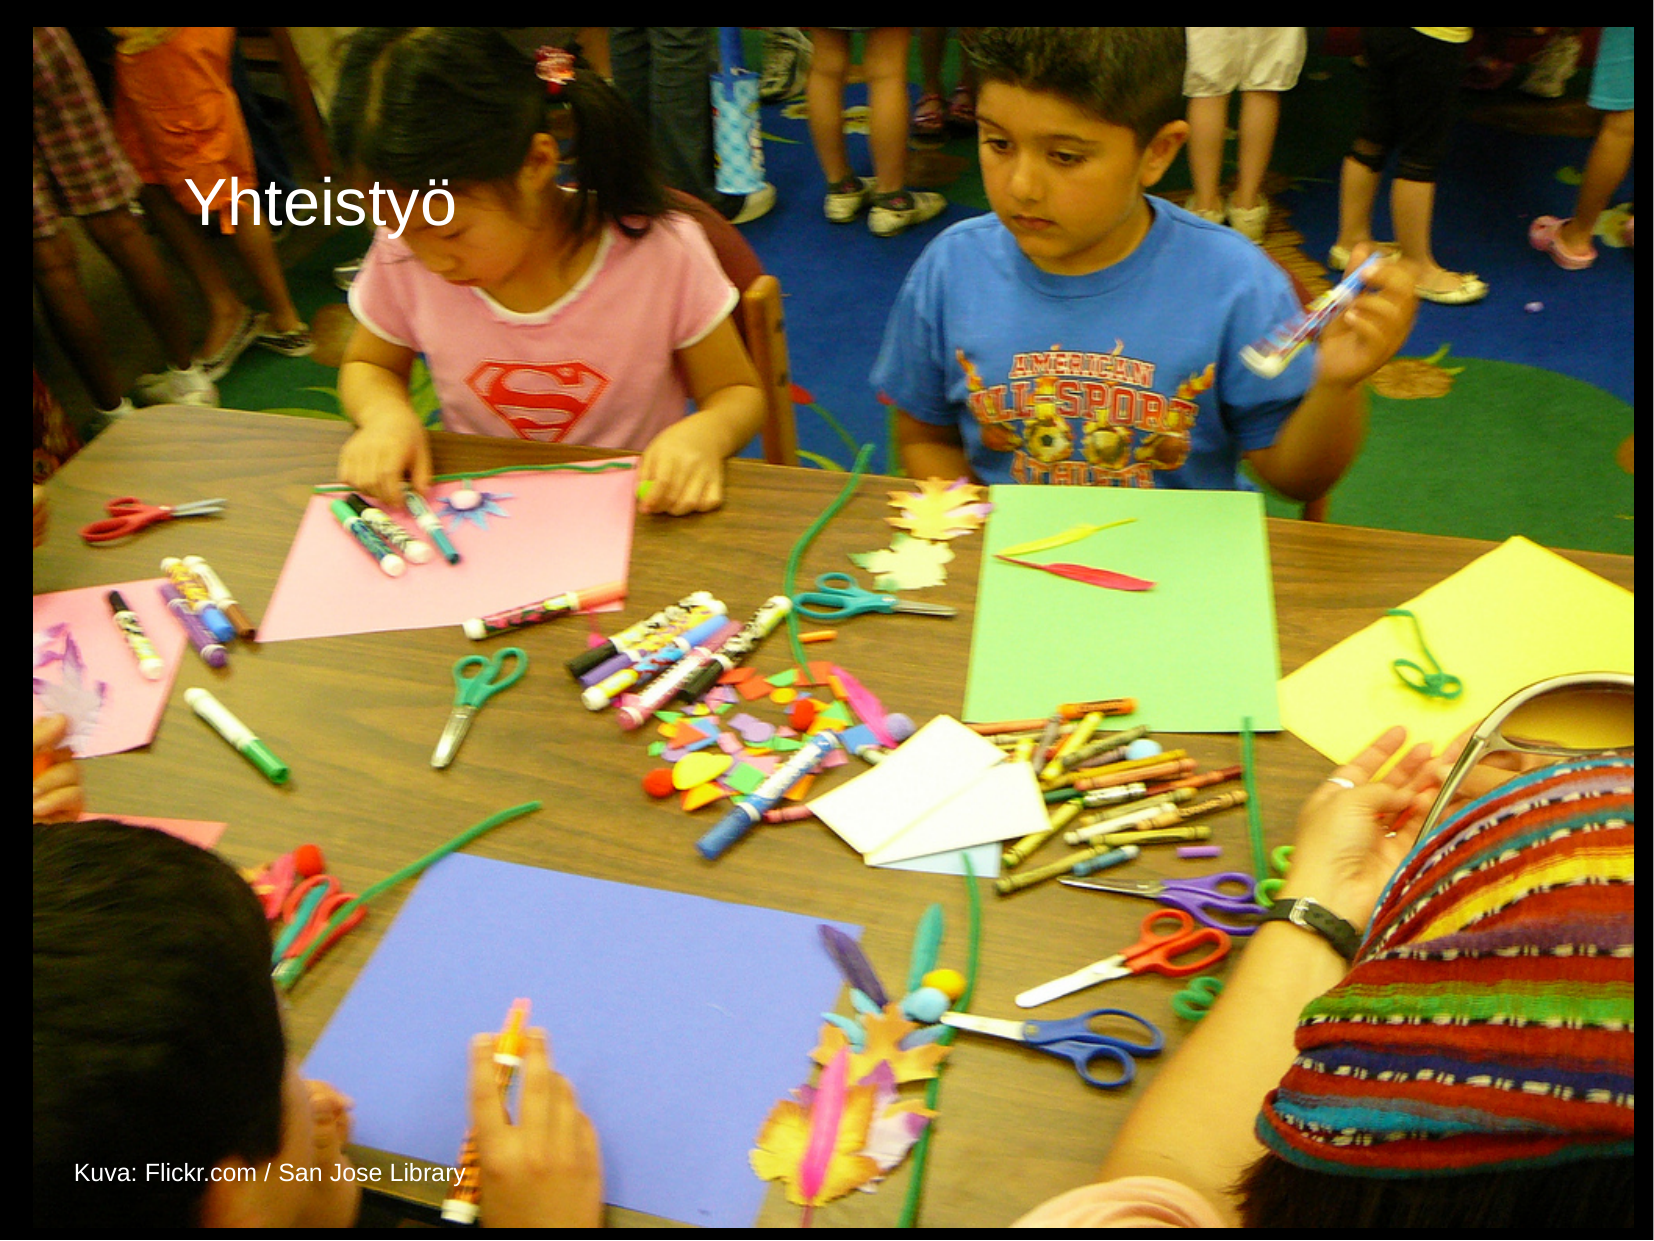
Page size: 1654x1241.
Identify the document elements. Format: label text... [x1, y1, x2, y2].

text_box Kuva: Flickr.com / San Jose Library [59, 1151, 1536, 1195]
picture [33, 27, 1634, 1228]
text_box Yhteistyö [183, 124, 1105, 282]
